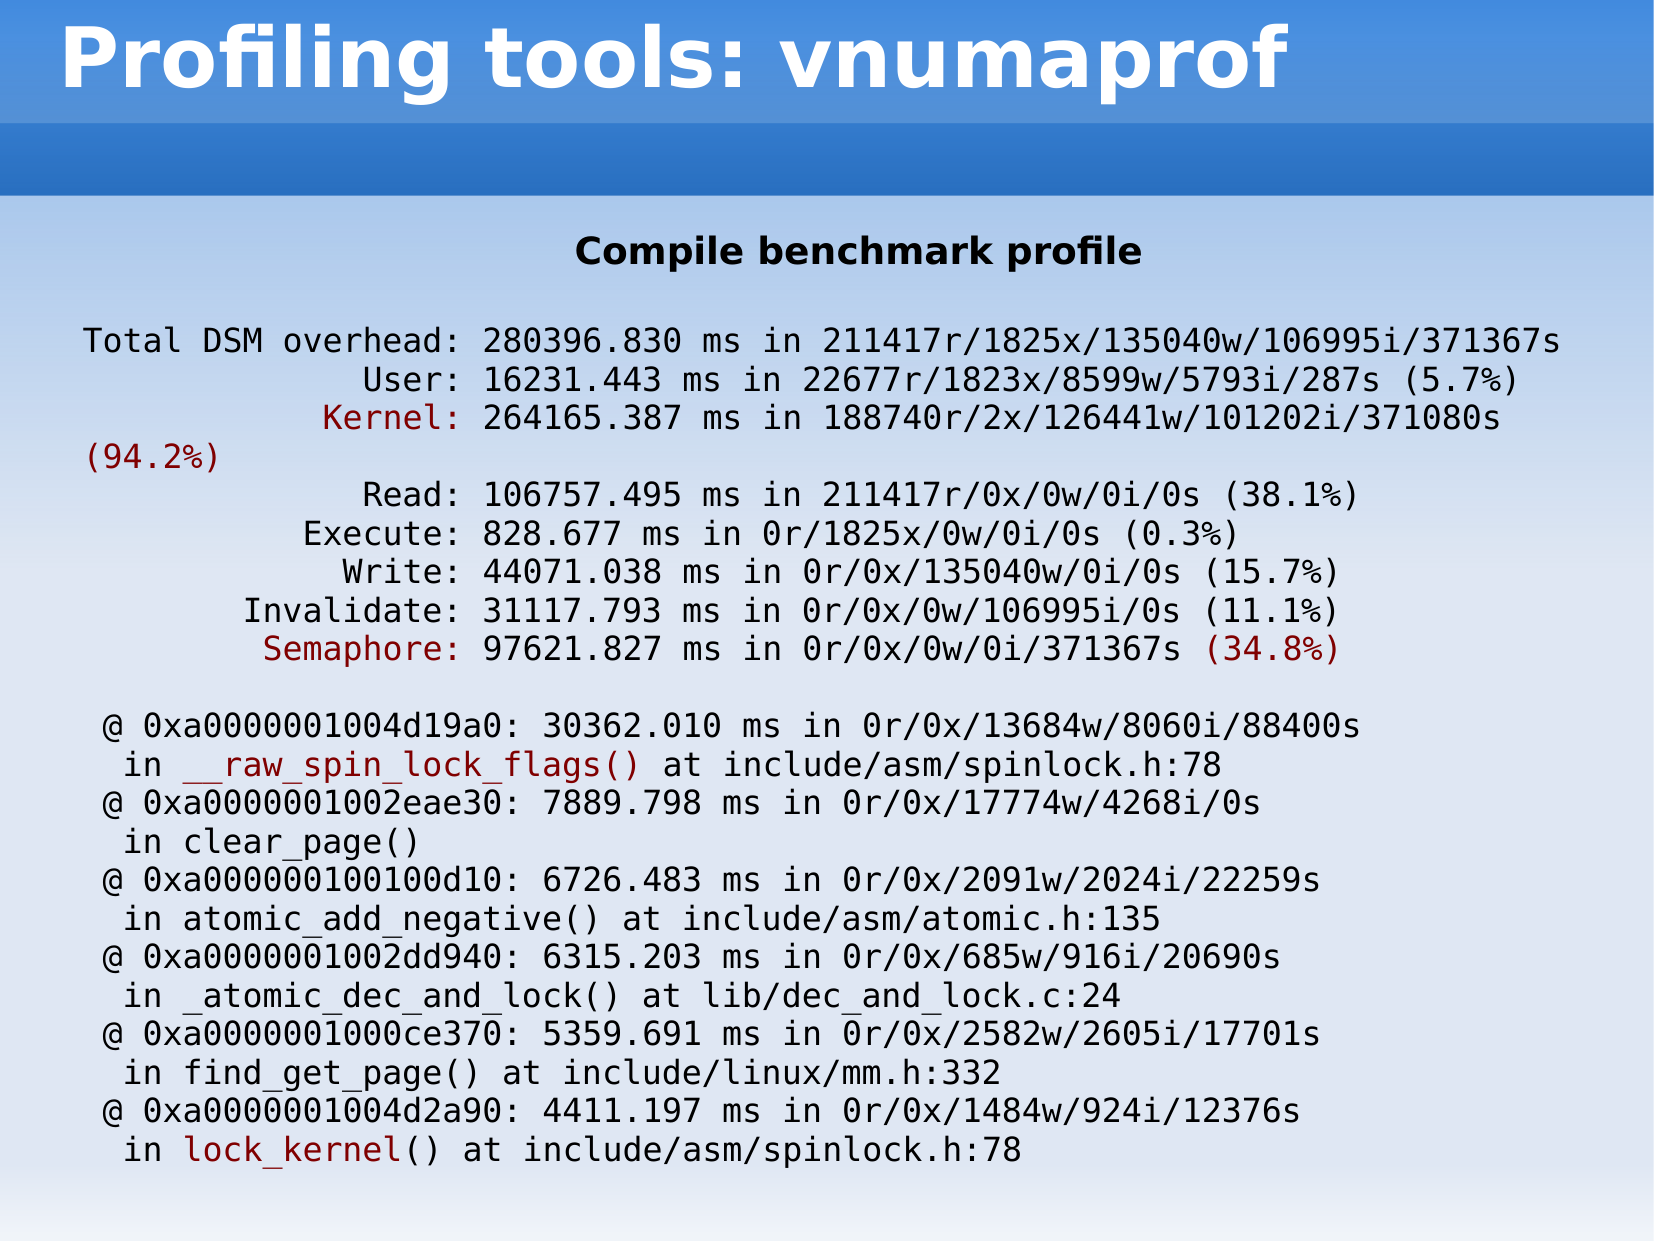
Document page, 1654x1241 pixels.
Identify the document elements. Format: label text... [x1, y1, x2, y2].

title Profiling tools: vnumaprof [59, 0, 1595, 119]
subtitle Compile benchmark profile Total DSM overhead: 280396.830 ms in 211417r/1825x/135040w/106995i/371367s User: 16231.443 ms in 22677r/1823x/8599w/5793i/287s (5.7%) Kernel: 264165.387 ms in 188740r/2x/126441w/101202i/371080s (94.2%) Read: 106757.495 ms in 211417r/0x/0w/0i/0s (38.1%) Execute: 828.677 ms in 0r/1825x/0w/0i/0s (0.3%) Write: 44071.038 ms in 0r/0x/135040w/0i/0s (15.7%) Invalidate: 31117.793 ms in 0r/0x/0w/106995i/0s (11.1%) Semaphore: 97621.827 ms in 0r/0x/0w/0i/371367s (34.8%) @ 0xa0000001004d19a0: 30362.010 ms in 0r/0x/13684w/8060i/88400s in __raw_spin_lock_flags() at include/asm/spinlock.h:78 @ 0xa0000001002eae30: 7889.798 ms in 0r/0x/17774w/4268i/0s in clear_page() @ 0xa000000100100d10: 6726.483 ms in 0r/0x/2091w/2024i/22259s in atomic_add_negative() at include/asm/atomic.h:135 @ 0xa0000001002dd940: 6315.203 ms in 0r/0x/685w/916i/20690s in _atomic_dec_and_lock() at lib/dec_and_lock.c:24 @ 0xa0000001000ce370: 5359.691 ms in 0r/0x/2582w/2605i/17701s in find_get_page() at include/linux/mm.h:332 @ 0xa0000001004d2a90: 4411.197 ms in 0r/0x/1484w/924i/12376s in lock_kernel() at include/asm/spinlock.h:78 [82, 249, 1636, 1150]
picture [0, 0, 1654, 1241]
